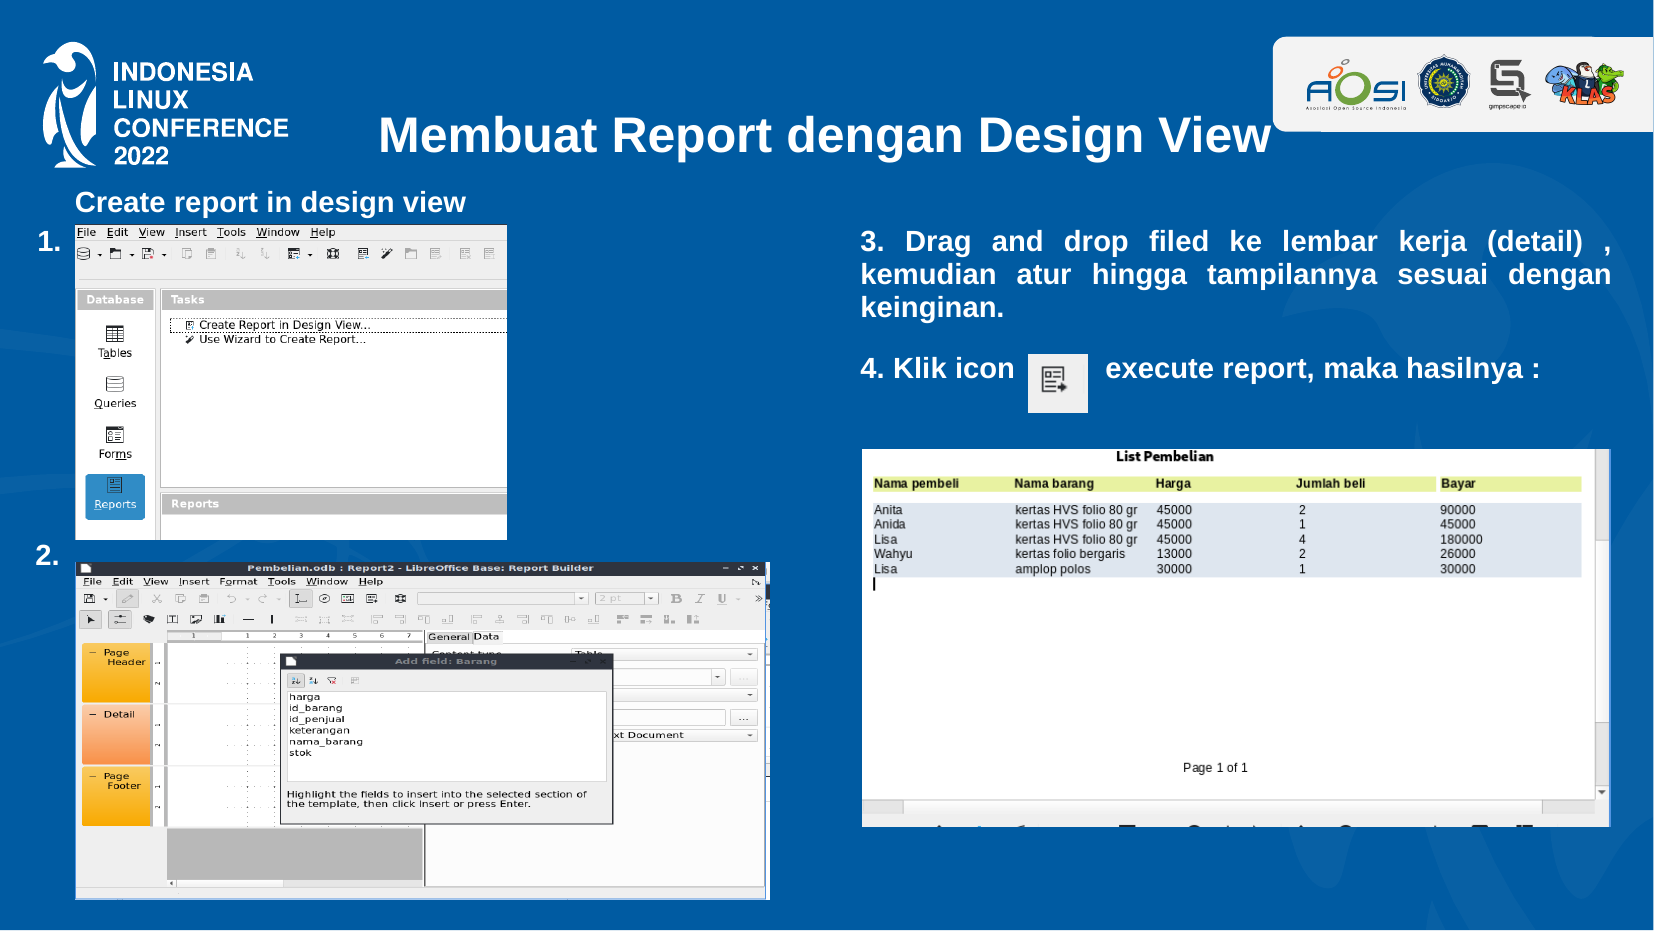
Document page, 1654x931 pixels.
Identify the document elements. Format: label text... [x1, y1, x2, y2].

picture [1417, 54, 1471, 107]
text_box 1. [1, 225, 638, 286]
text_box 2. [0, 539, 638, 601]
text_box Create report in design view [39, 186, 676, 248]
picture [862, 449, 1611, 827]
text_box 3. Drag and drop filed ke lembar kerja (detail) , kemudian atur hingga tampilannya sesuai dengan keinginan. [825, 225, 1613, 324]
title Membuat Report dengan Design View [112, 107, 1538, 215]
picture [75, 286, 507, 540]
picture [75, 562, 770, 901]
picture [1545, 62, 1624, 105]
picture [1028, 354, 1088, 413]
text_box 4. Klik icon execute report, maka hasilnya : [825, 351, 1613, 446]
